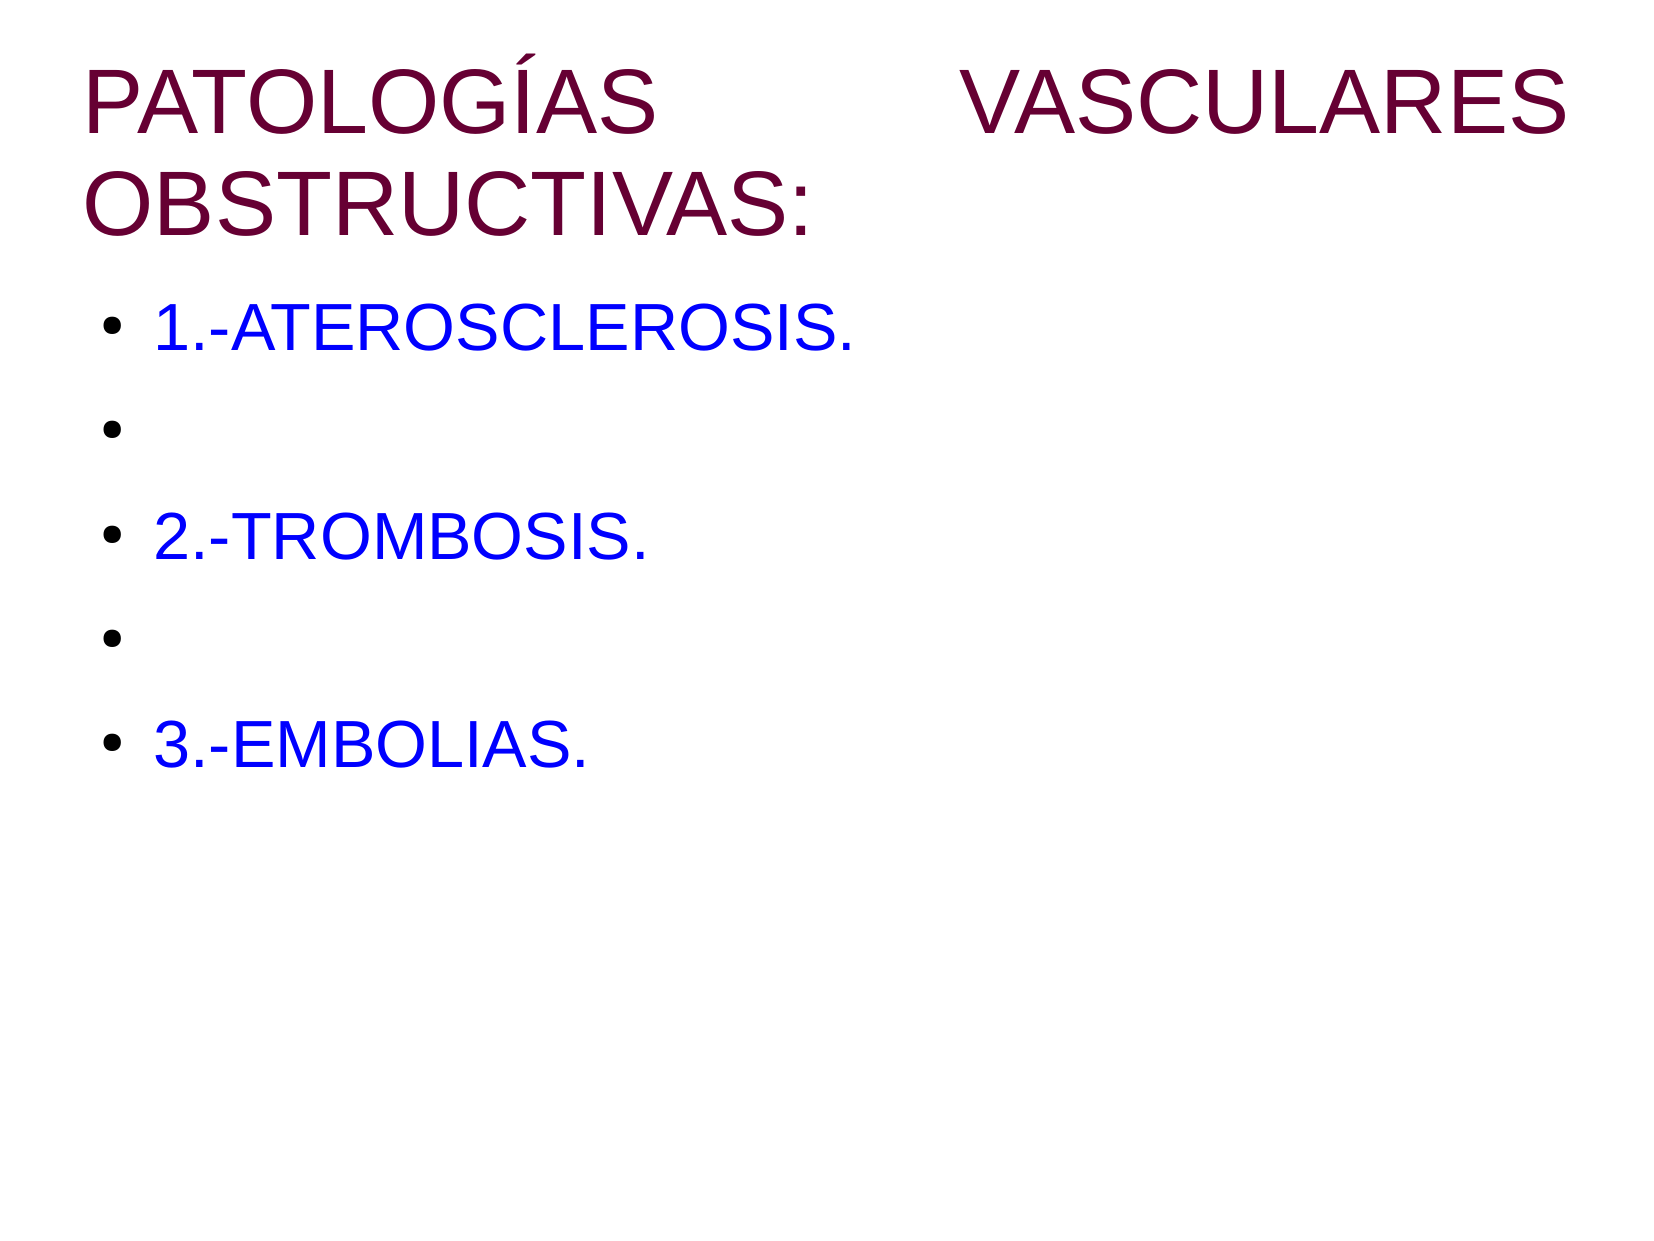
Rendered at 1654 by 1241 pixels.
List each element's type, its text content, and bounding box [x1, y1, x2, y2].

list 1.-ATEROSCLEROSIS. 2.-TROMBOSIS. 3.-EMBOLIAS. [82, 290, 1571, 1010]
title PATOLOGÍAS VASCULARES OBSTRUCTIVAS: [82, 49, 1571, 257]
